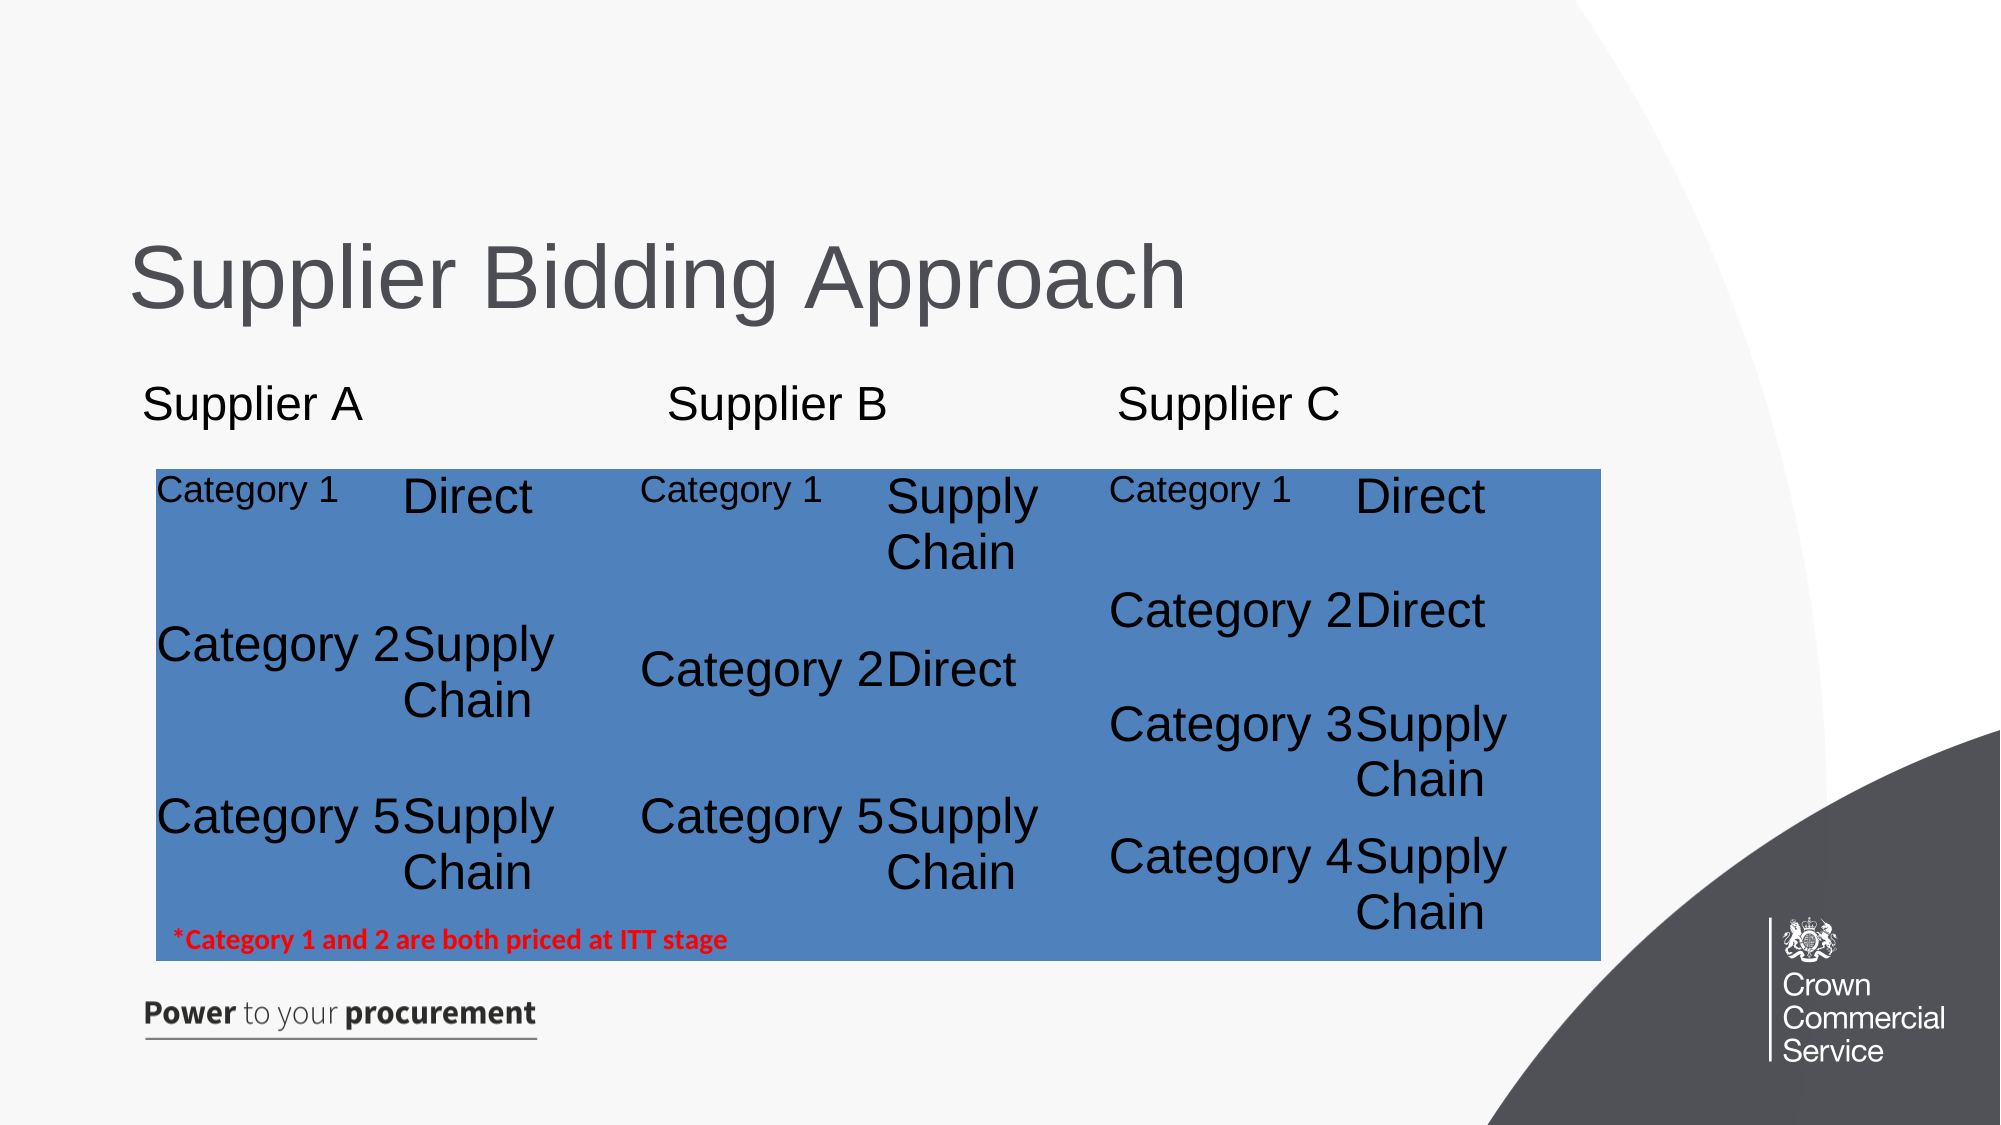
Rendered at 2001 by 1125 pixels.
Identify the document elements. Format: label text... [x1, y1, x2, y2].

table_header Category 1 [1109, 469, 1355, 582]
table_cell Category 2 [640, 641, 886, 789]
subtitle Supplier A Supplier B Supplier C [141, 372, 1524, 1052]
table_header Category 1 [156, 469, 402, 617]
table_header Direct [1355, 469, 1601, 582]
table_cell Category 5 [156, 789, 402, 905]
table_header Category 1 [640, 469, 886, 641]
table_header Direct [402, 469, 640, 617]
table_cell Supply Chain [402, 789, 640, 905]
table_cell Supply Chain [886, 789, 1109, 961]
table_header Supply Chain [886, 469, 1109, 641]
table_cell Supply Chain [1355, 828, 1601, 961]
table_cell Category 2 [1109, 582, 1355, 696]
table_cell Supply Chain [402, 617, 640, 789]
table_cell Category 4 [1109, 828, 1355, 961]
text_box *Category 1 and 2 are both priced at ITT stage [156, 905, 966, 971]
table_cell Category 3 [1109, 696, 1355, 828]
table_cell Category 2 [156, 617, 402, 789]
title Supplier Bidding Approach [128, 219, 1922, 358]
table_cell Supply Chain [1355, 696, 1601, 828]
table_cell Direct [1355, 582, 1601, 696]
table_cell Category 5 [640, 789, 886, 905]
table_cell Direct [886, 641, 1109, 789]
